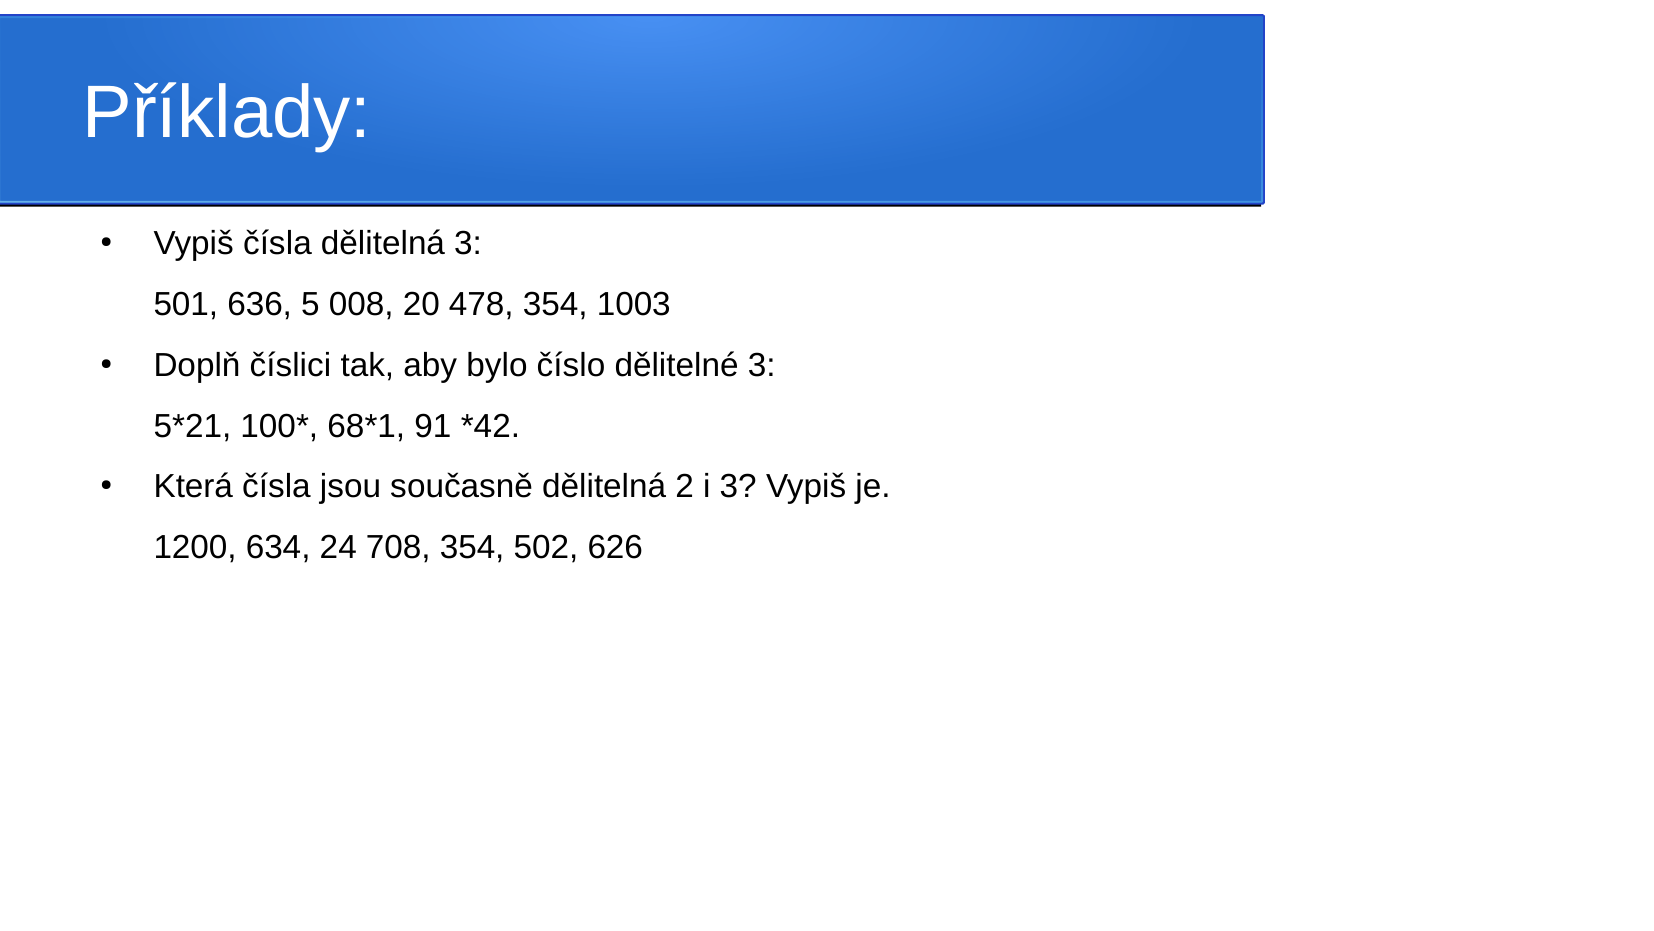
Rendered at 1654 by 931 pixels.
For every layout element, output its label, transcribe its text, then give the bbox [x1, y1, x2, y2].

title Příklady: [82, 35, 1235, 189]
list Vypiš čísla dělitelná 3: 501, 636, 5 008, 20 478, 354, 1003 Doplň číslici tak, aby bylo číslo dělitelné 3: 5*21, 100*, 68*1, 91 *42. Která čísla jsou současně dělitelná 2 i 3? Vypiš je. 1200, 634, 24 708, 354, 502, 626 [82, 224, 1571, 764]
